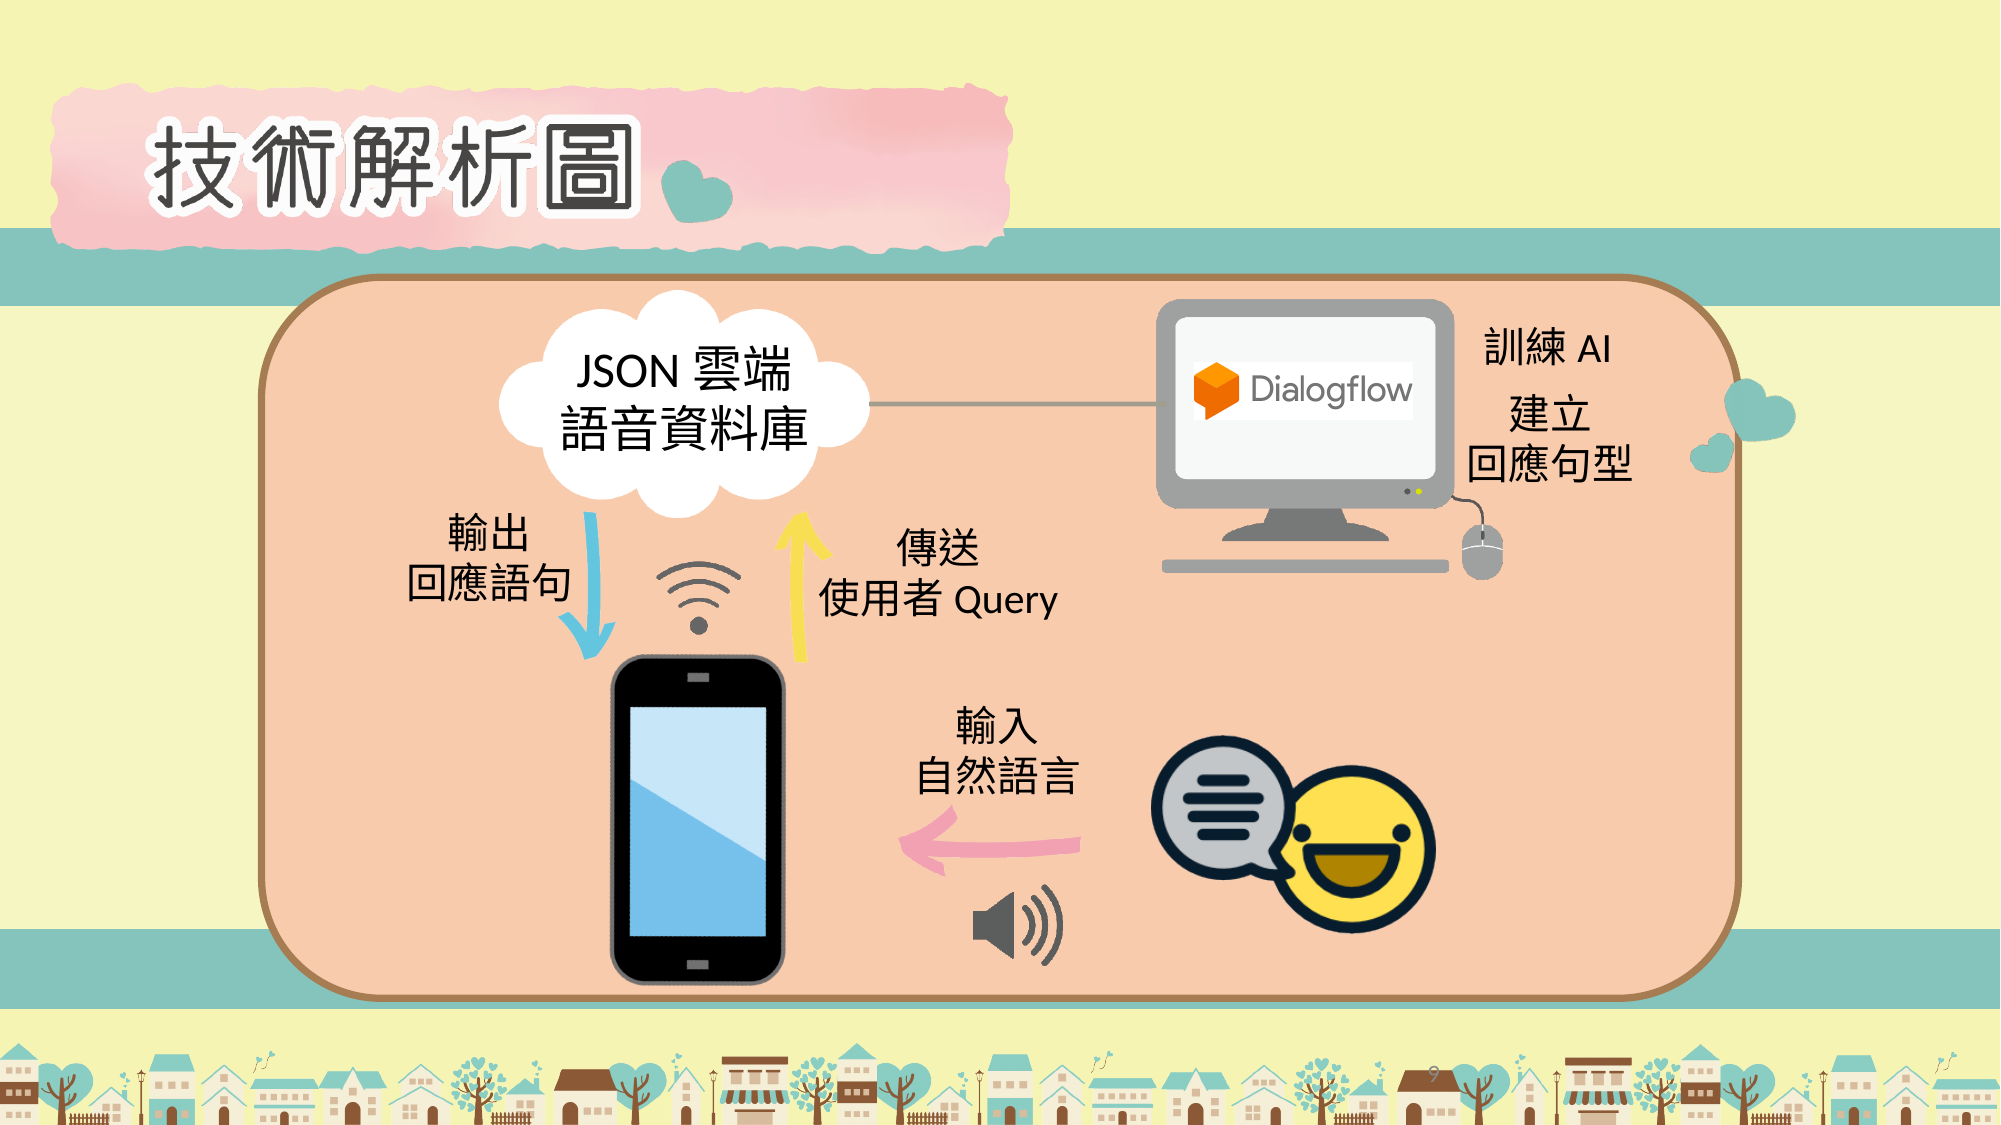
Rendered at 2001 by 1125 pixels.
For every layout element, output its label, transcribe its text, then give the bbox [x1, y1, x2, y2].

text_box 建立 回應句型 [1451, 380, 1650, 497]
picture [973, 880, 1063, 970]
text_box 訓練AI [1473, 313, 1623, 379]
text_box [1728, 433, 1739, 450]
text_box JSON雲端 語音資料庫 [543, 330, 826, 467]
text_box [616, 518, 774, 651]
picture [1151, 692, 1436, 977]
text_box 輸出 回應語句 [390, 499, 589, 616]
picture [490, 290, 908, 1031]
picture [1156, 299, 1503, 580]
picture [50, 83, 1013, 254]
text_box 9 [1412, 1042, 1863, 1103]
text_box 輸入 自然語言 [898, 692, 1097, 809]
picture [1685, 371, 1803, 484]
picture [898, 809, 1081, 877]
text_box [261, 277, 1739, 999]
text_box 傳送 使用者Query [807, 514, 1070, 631]
